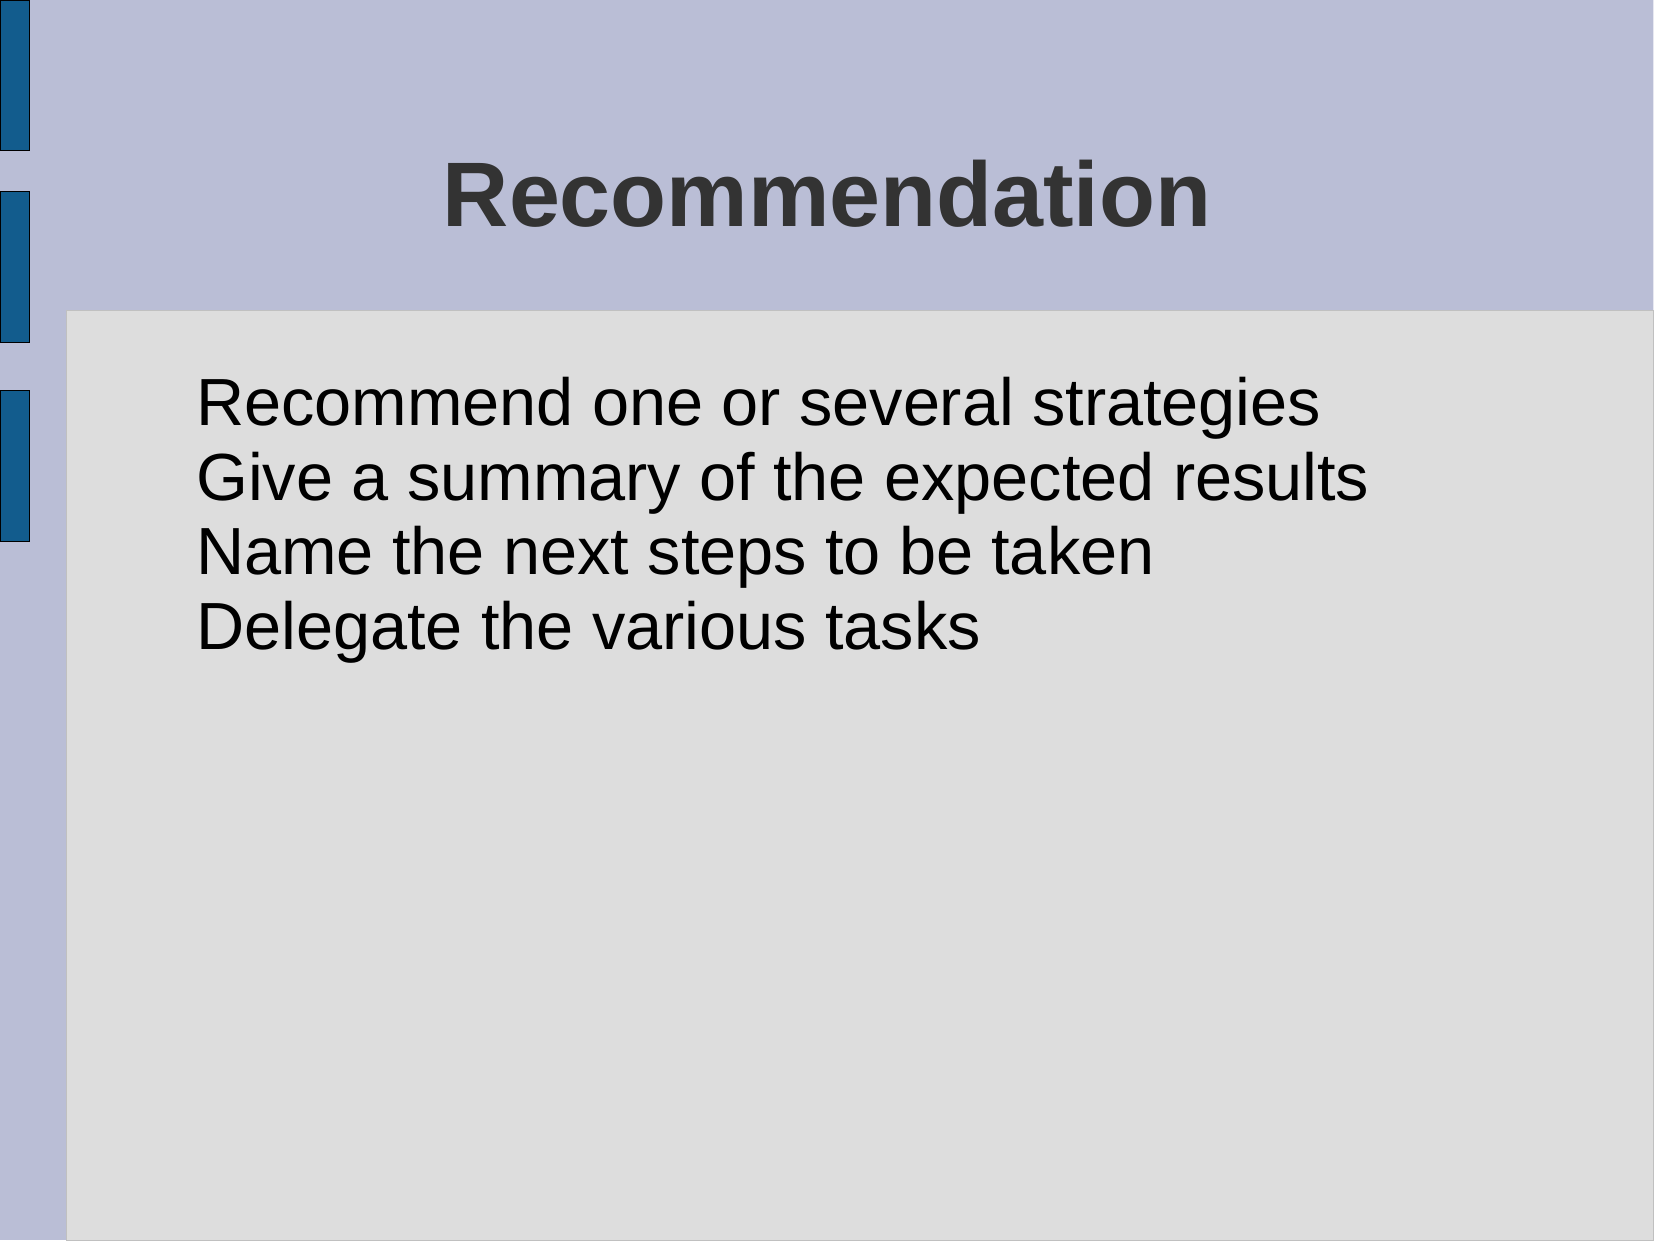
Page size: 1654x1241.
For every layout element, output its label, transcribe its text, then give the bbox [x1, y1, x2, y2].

title Recommendation [121, 91, 1534, 299]
list Recommend one or several strategies Give a summary of the expected results Name the next steps to be taken Delegate the various tasks [178, 364, 1570, 1147]
